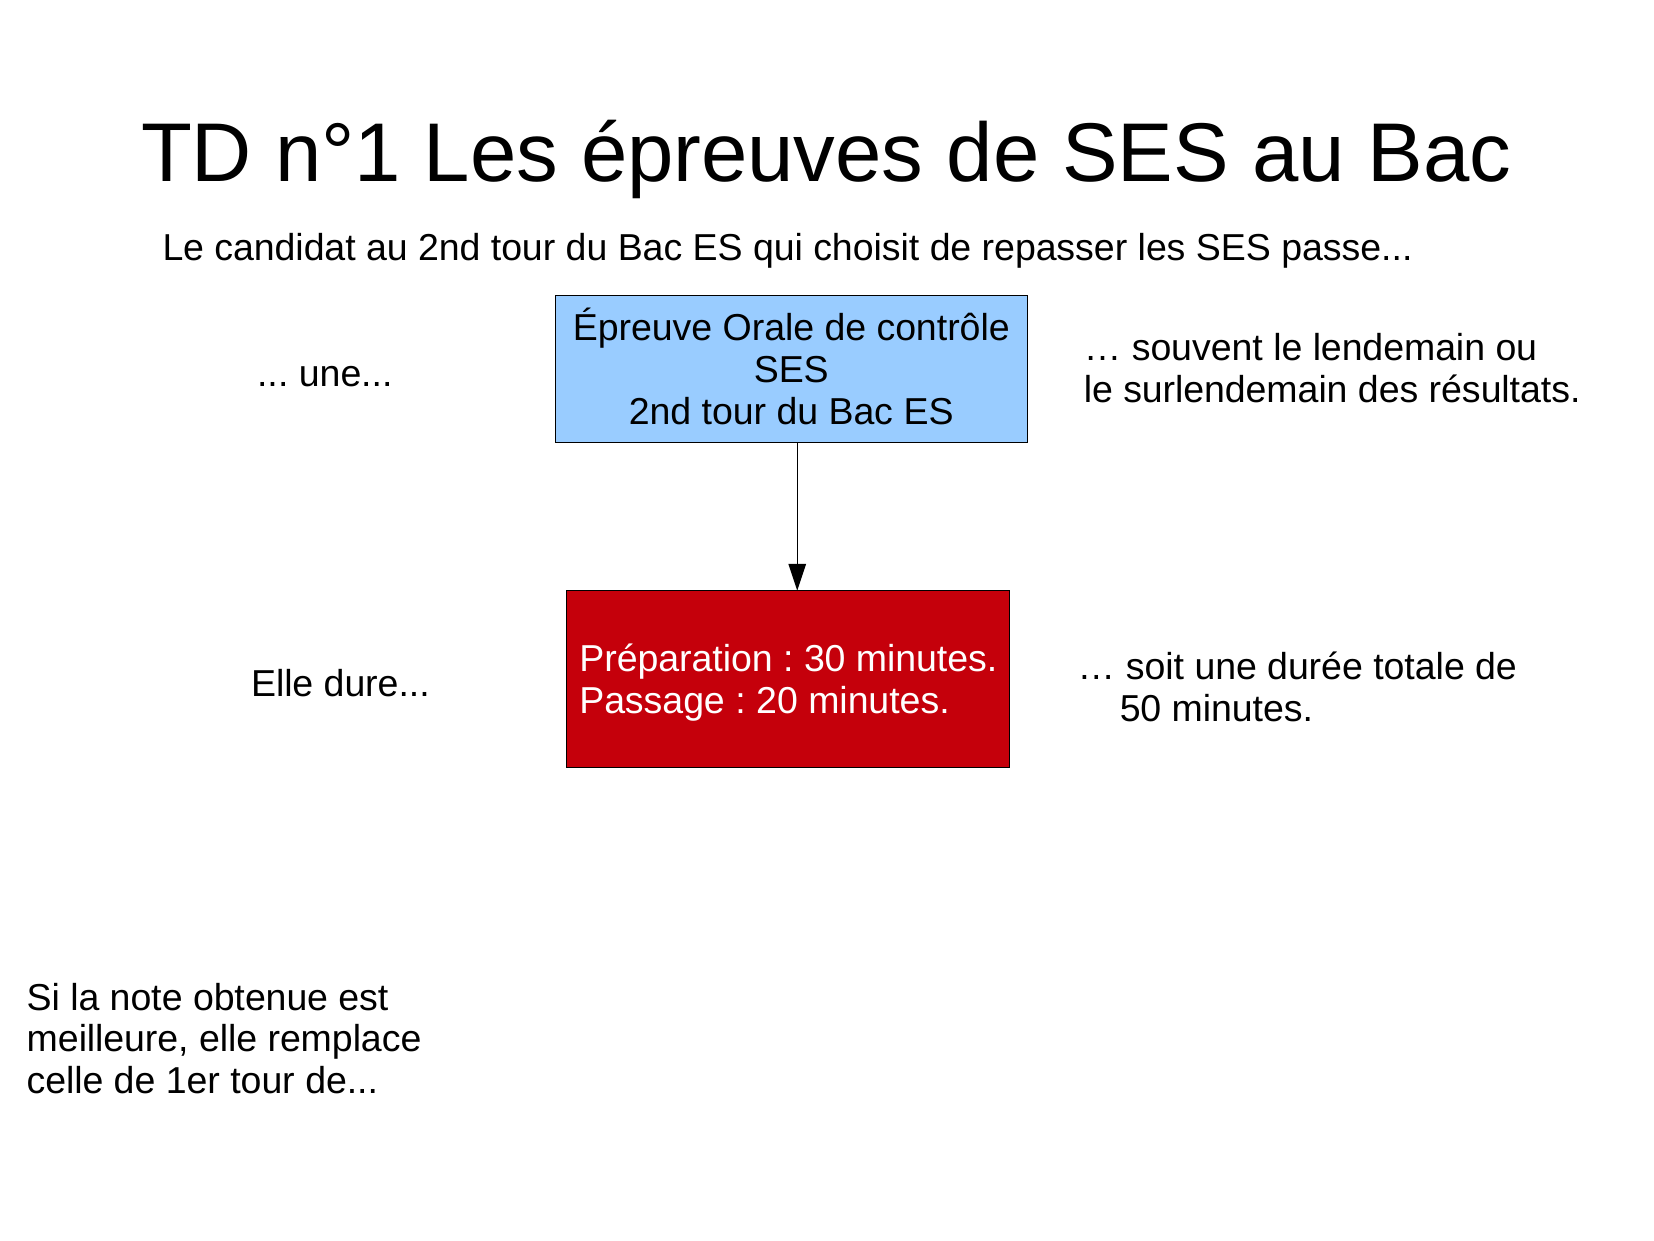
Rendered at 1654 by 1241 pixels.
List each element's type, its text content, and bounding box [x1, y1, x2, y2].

text_box Le candidat au 2nd tour du Bac ES qui choisit de repasser les SES passe... [147, 218, 1431, 276]
text_box Épreuve Orale de contrôle SES 2nd tour du Bac ES [555, 295, 1028, 443]
text_box ... une... [147, 345, 502, 403]
text_box Si la note obtenue est meilleure, elle remplace celle de 1er tour de... [11, 968, 438, 1110]
text_box … souvent le lendemain ou le surlendemain des résultats. [1069, 318, 1597, 418]
text_box … soit une durée totale de 50 minutes. [1062, 637, 1533, 737]
text_box Elle dure... [236, 655, 446, 713]
text_box Préparation : 30 minutes. Passage : 20 minutes. [566, 590, 1010, 768]
title TD n°1 Les épreuves de SES au Bac [82, 49, 1571, 257]
